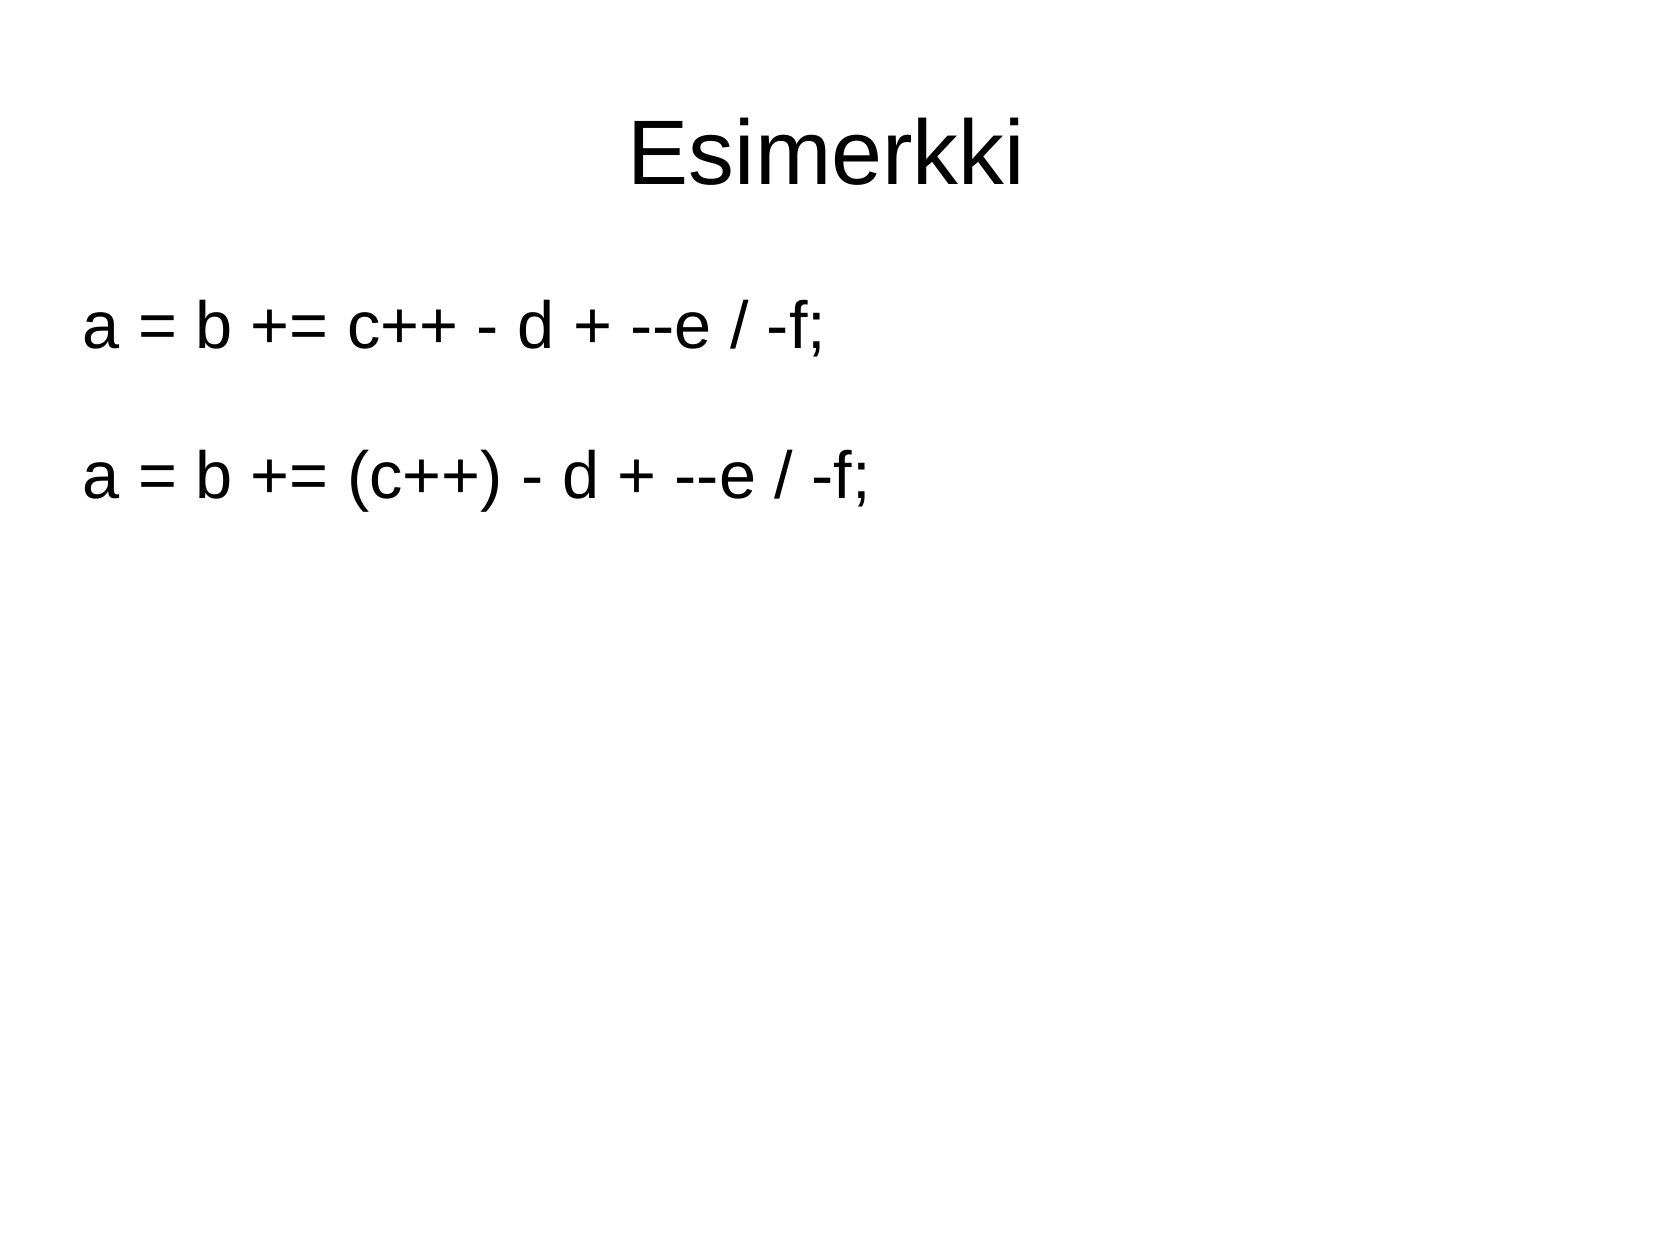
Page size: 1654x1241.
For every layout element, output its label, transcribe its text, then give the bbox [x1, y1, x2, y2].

subtitle a = b += c++ - d + --e / -f; a = b += (c++) - d + --e / -f; [82, 288, 1571, 1111]
title Esimerkki [82, 49, 1571, 257]
